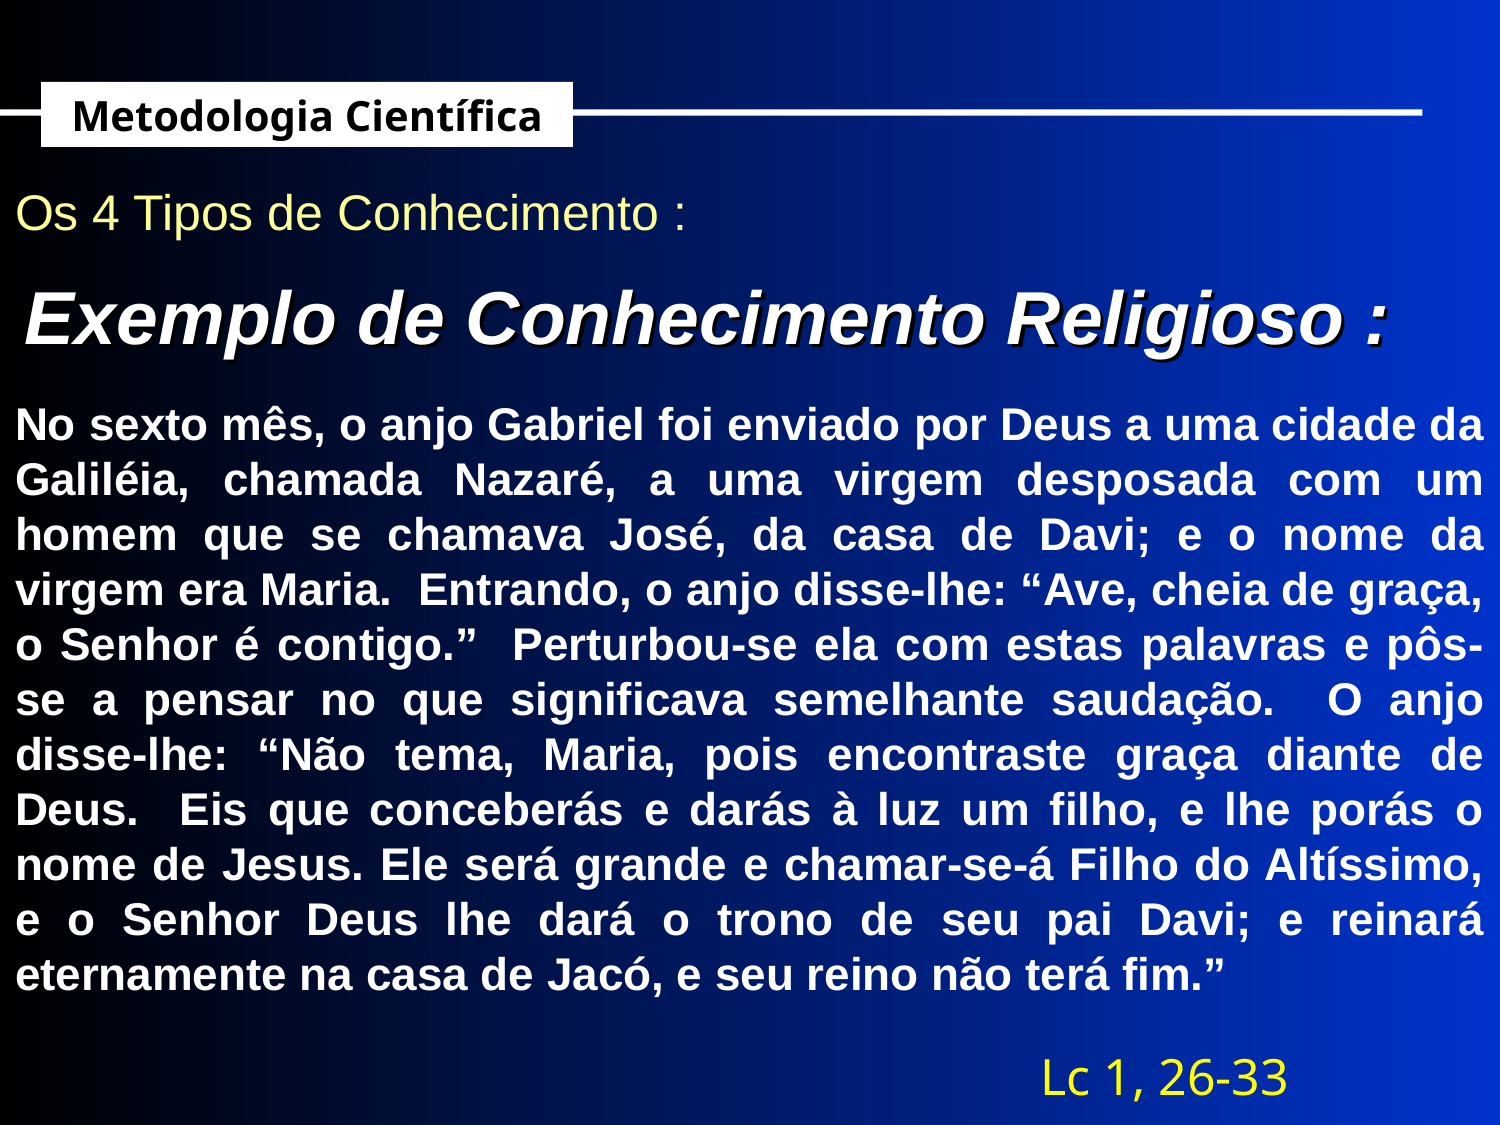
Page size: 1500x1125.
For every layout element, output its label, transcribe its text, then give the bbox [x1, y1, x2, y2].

text_box Lc 1, 26-33 [1025, 1038, 1256, 1114]
text_box Metodologia Científica [41, 81, 573, 147]
text_box Exemplo de Conhecimento Religioso : [9, 261, 1436, 368]
text_box Os 4 Tipos de Conhecimento : [0, 172, 798, 248]
text_box No sexto mês, o anjo Gabriel foi enviado por Deus a uma cidade da Galiléia, chamada Nazaré, a uma virgem desposada com um homem que se chamava José, da casa de Davi; e o nome da virgem era Maria. Entrando, o anjo disse-lhe: “Ave, cheia de graça, o Senhor é contigo.” Perturbou-se ela com estas palavras e pôs-se a pensar no que significava semelhante saudação. O anjo disse-lhe: “Não tema, Maria, pois encontraste graça diante de Deus. Eis que conceberás e darás à luz um filho, e lhe porás o nome de Jesus. Ele será grande e chamar-se-á Filho do Altíssimo, e o Senhor Deus lhe dará o trono de seu pai Davi; e reinará eternamente na casa de Jacó, e seu reino não terá fim.” [0, 387, 1500, 1014]
